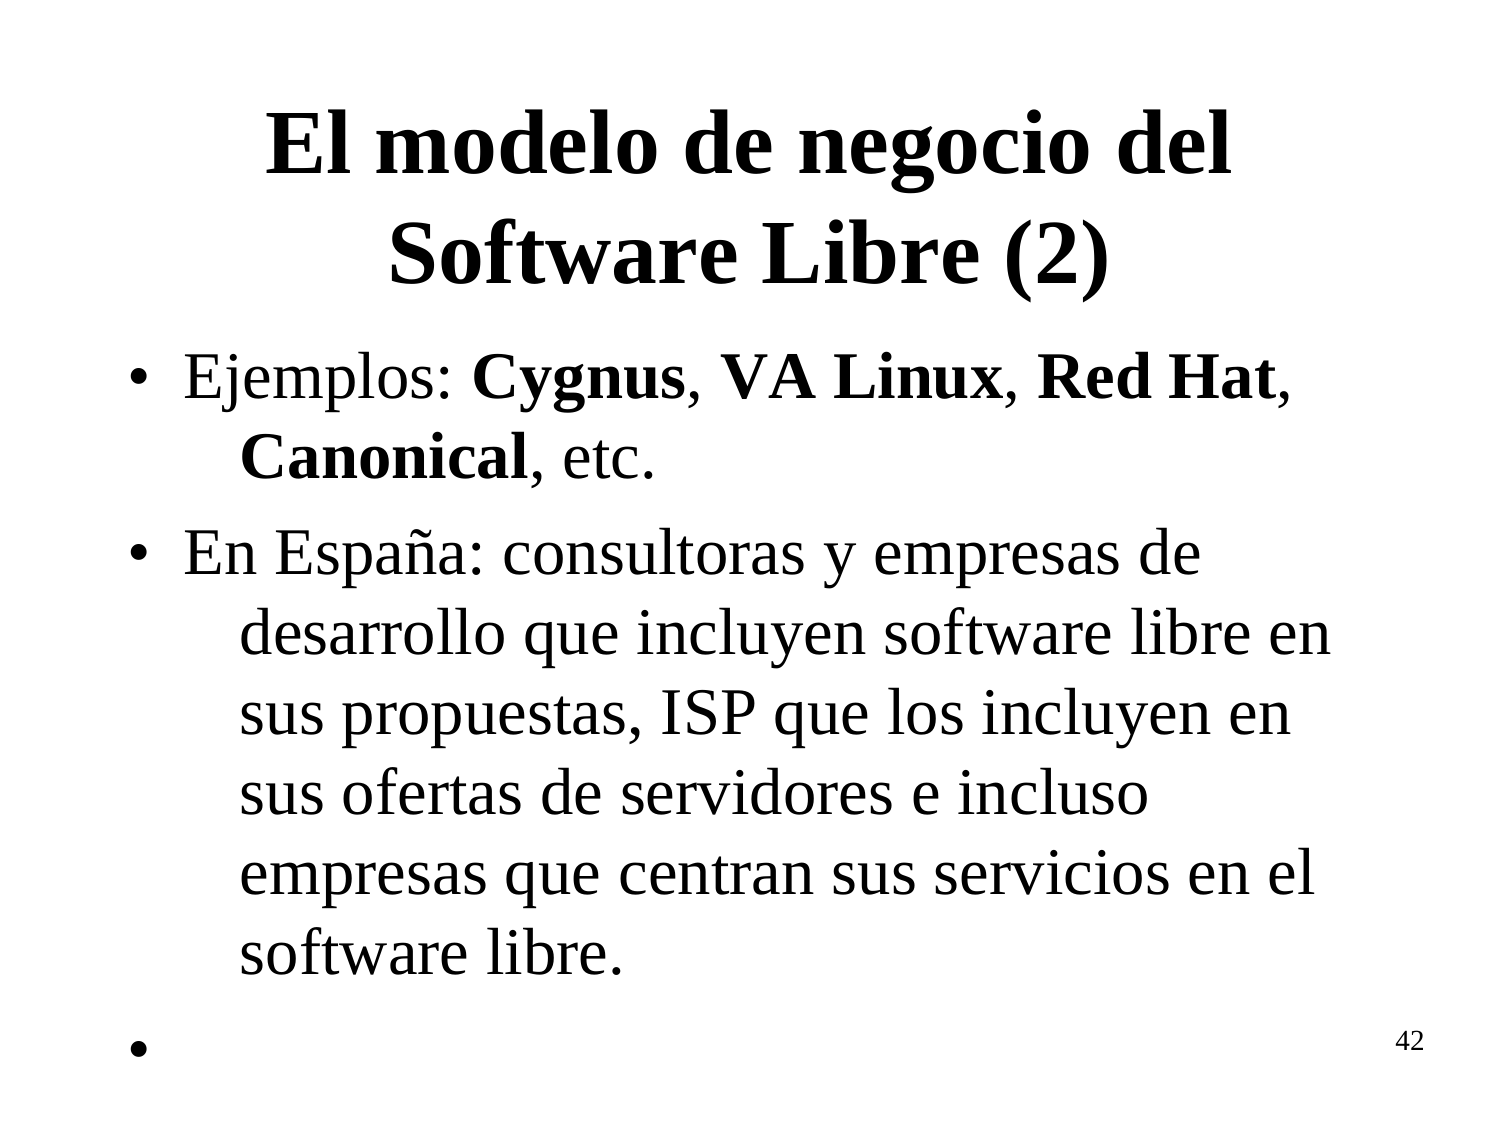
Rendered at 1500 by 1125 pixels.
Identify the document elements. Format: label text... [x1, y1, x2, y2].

list Ejemplos: Cygnus, VA Linux, Red Hat, Canonical, etc. En España: consultoras y empresas de desarrollo que incluyen software libre en sus propuestas, ISP que los incluyen en sus ofertas de servidores e incluso empresas que centran sus servicios en el software libre. [112, 324, 1388, 1008]
title El modelo de negocio del Software Libre (2) [112, 80, 1388, 308]
